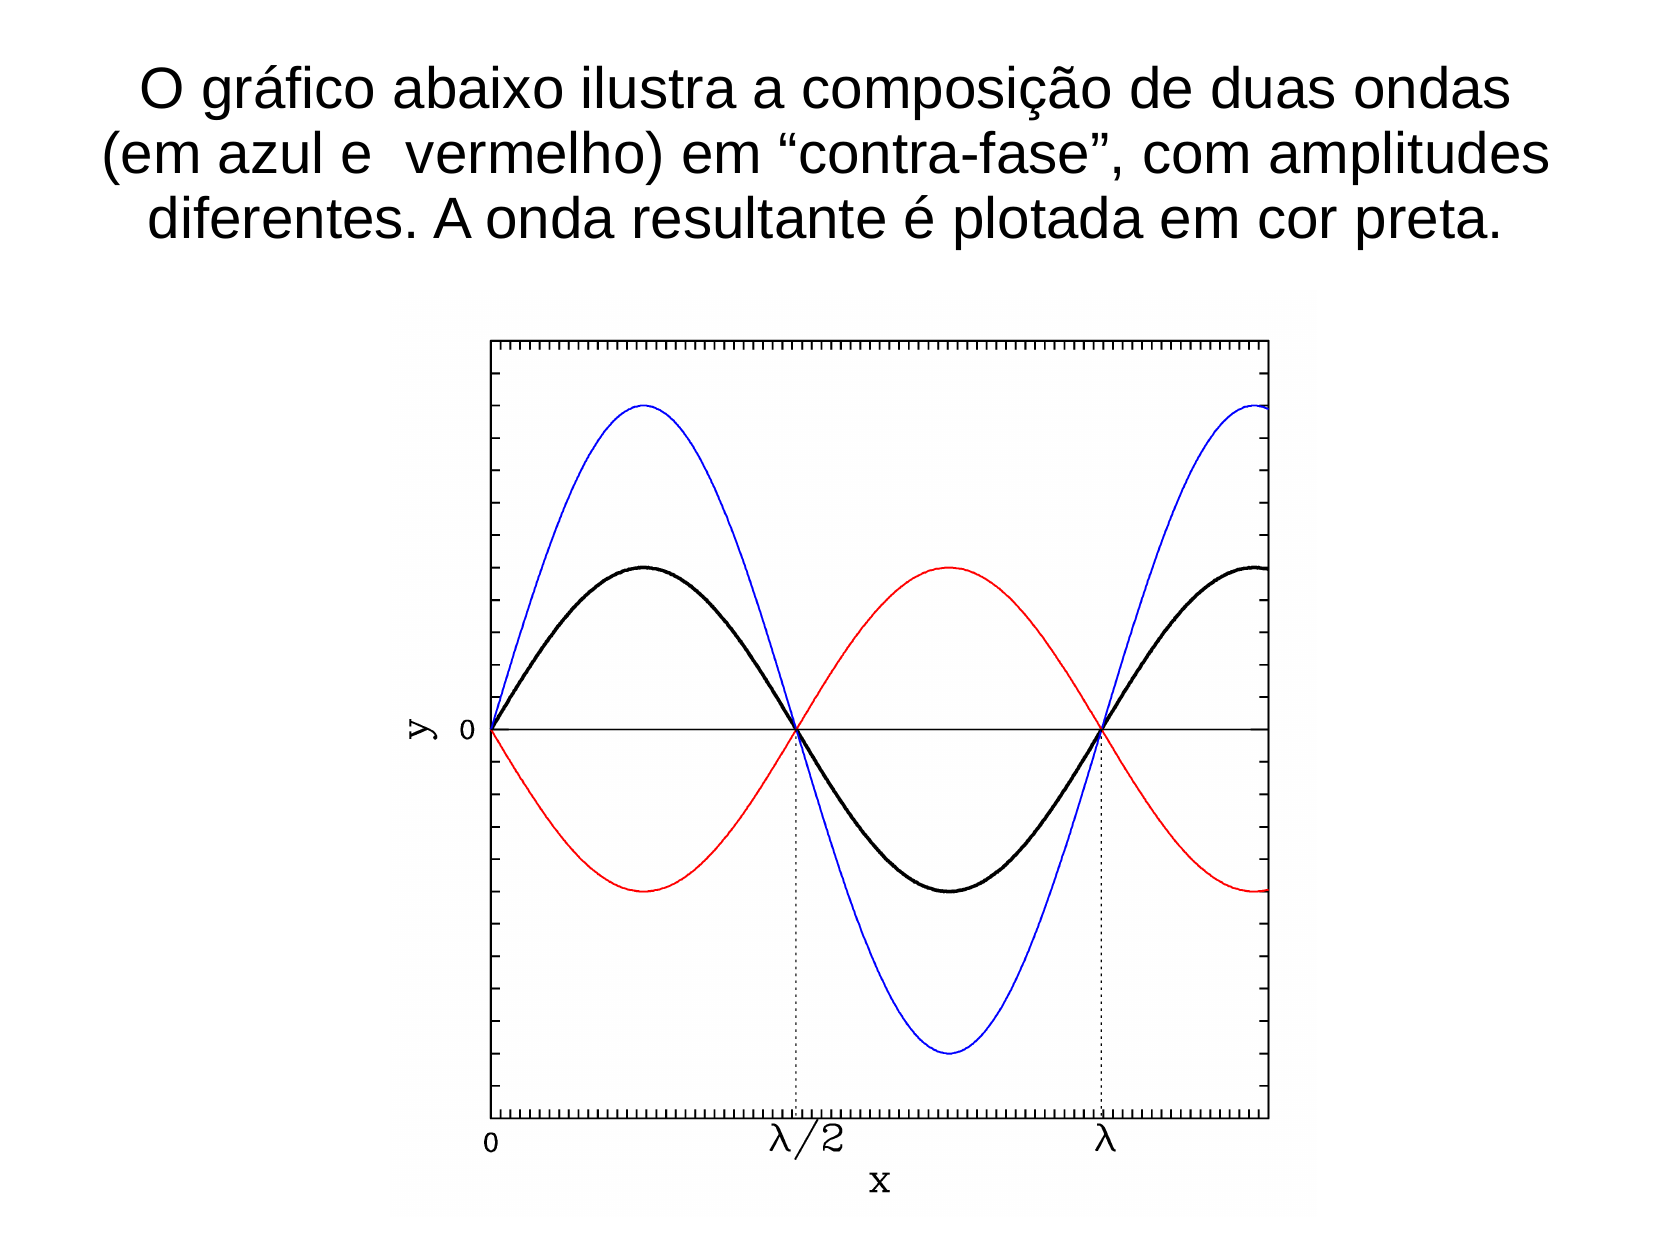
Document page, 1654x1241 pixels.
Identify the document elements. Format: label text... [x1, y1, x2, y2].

picture [390, 290, 1317, 1217]
title O gráfico abaixo ilustra a composição de duas ondas (em azul e vermelho) em “contra-fase”, com amplitudes diferentes. A onda resultante é plotada em cor preta. [82, 49, 1571, 257]
